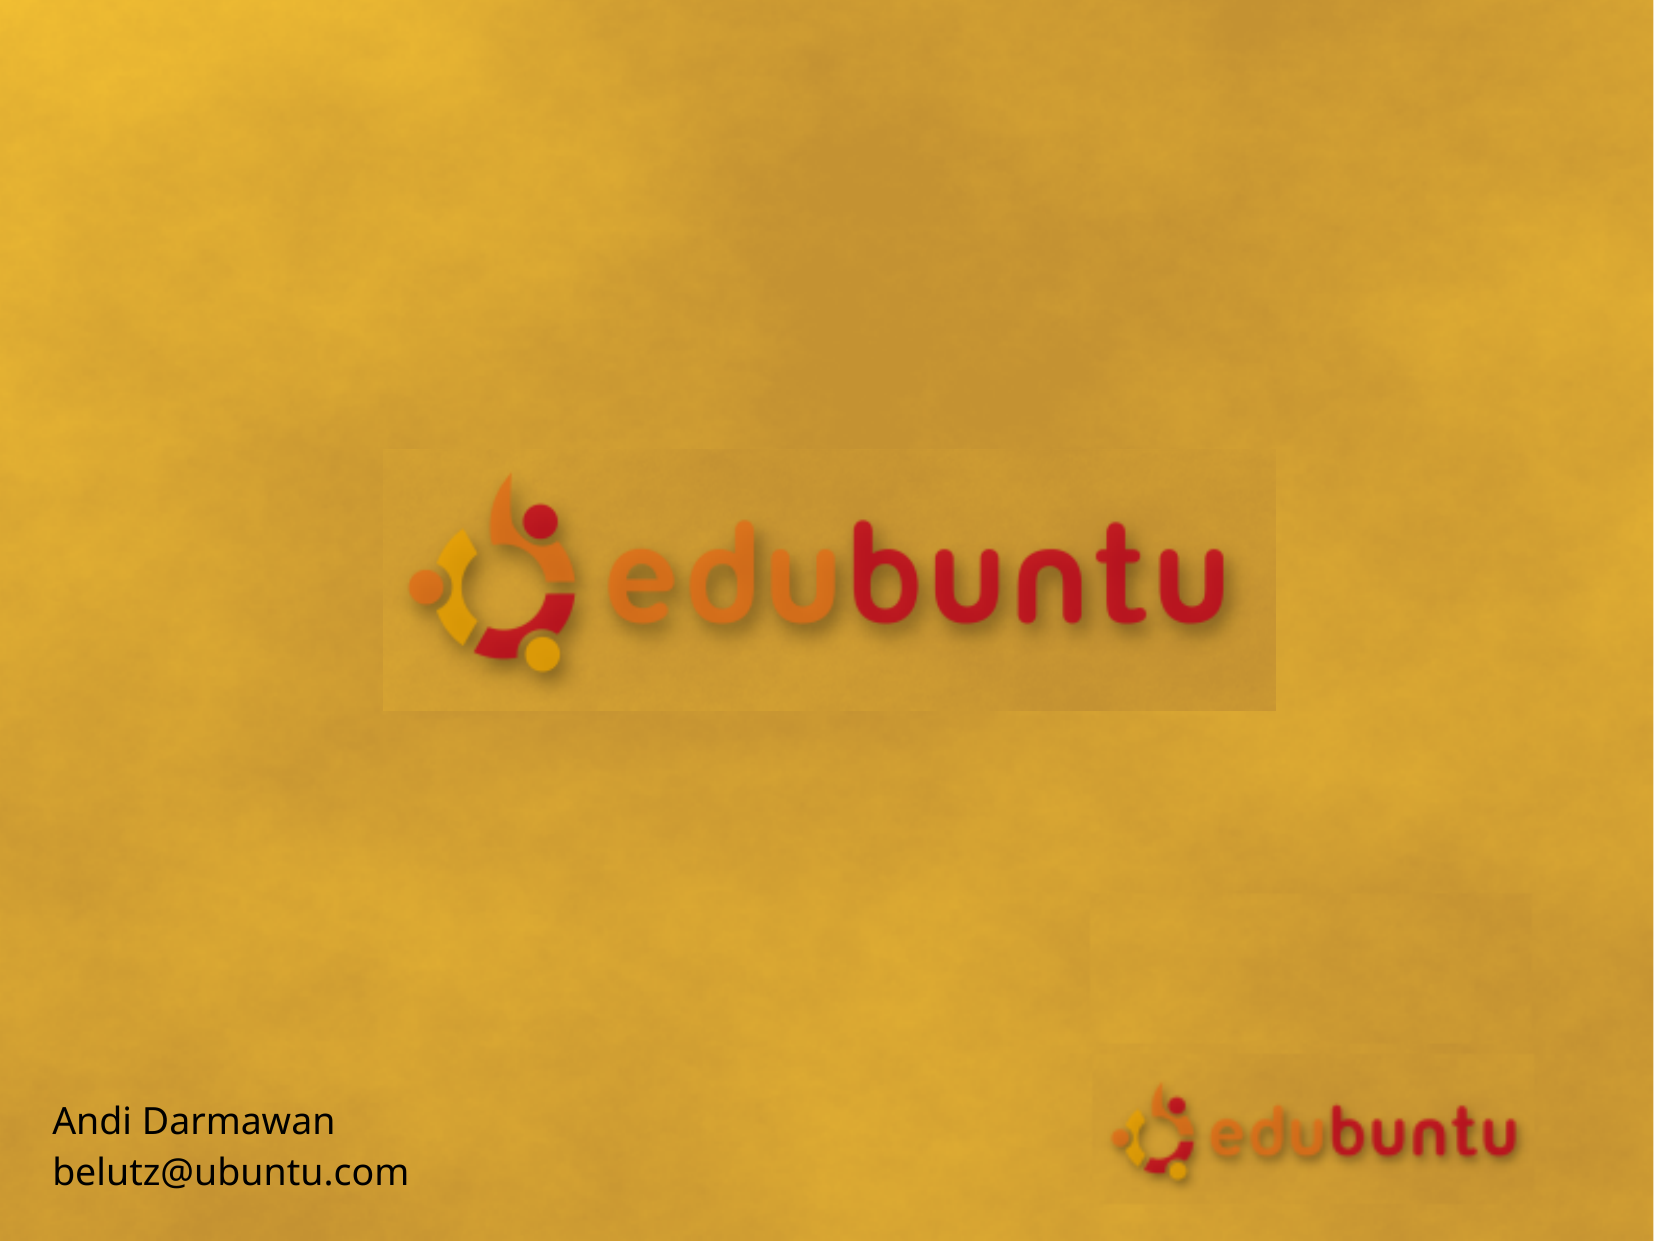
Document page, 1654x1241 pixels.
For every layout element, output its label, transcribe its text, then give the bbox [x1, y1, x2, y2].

text_box Andi Darmawan belutz@ubuntu.com [37, 1087, 563, 1201]
picture [0, 0, 1654, 1241]
